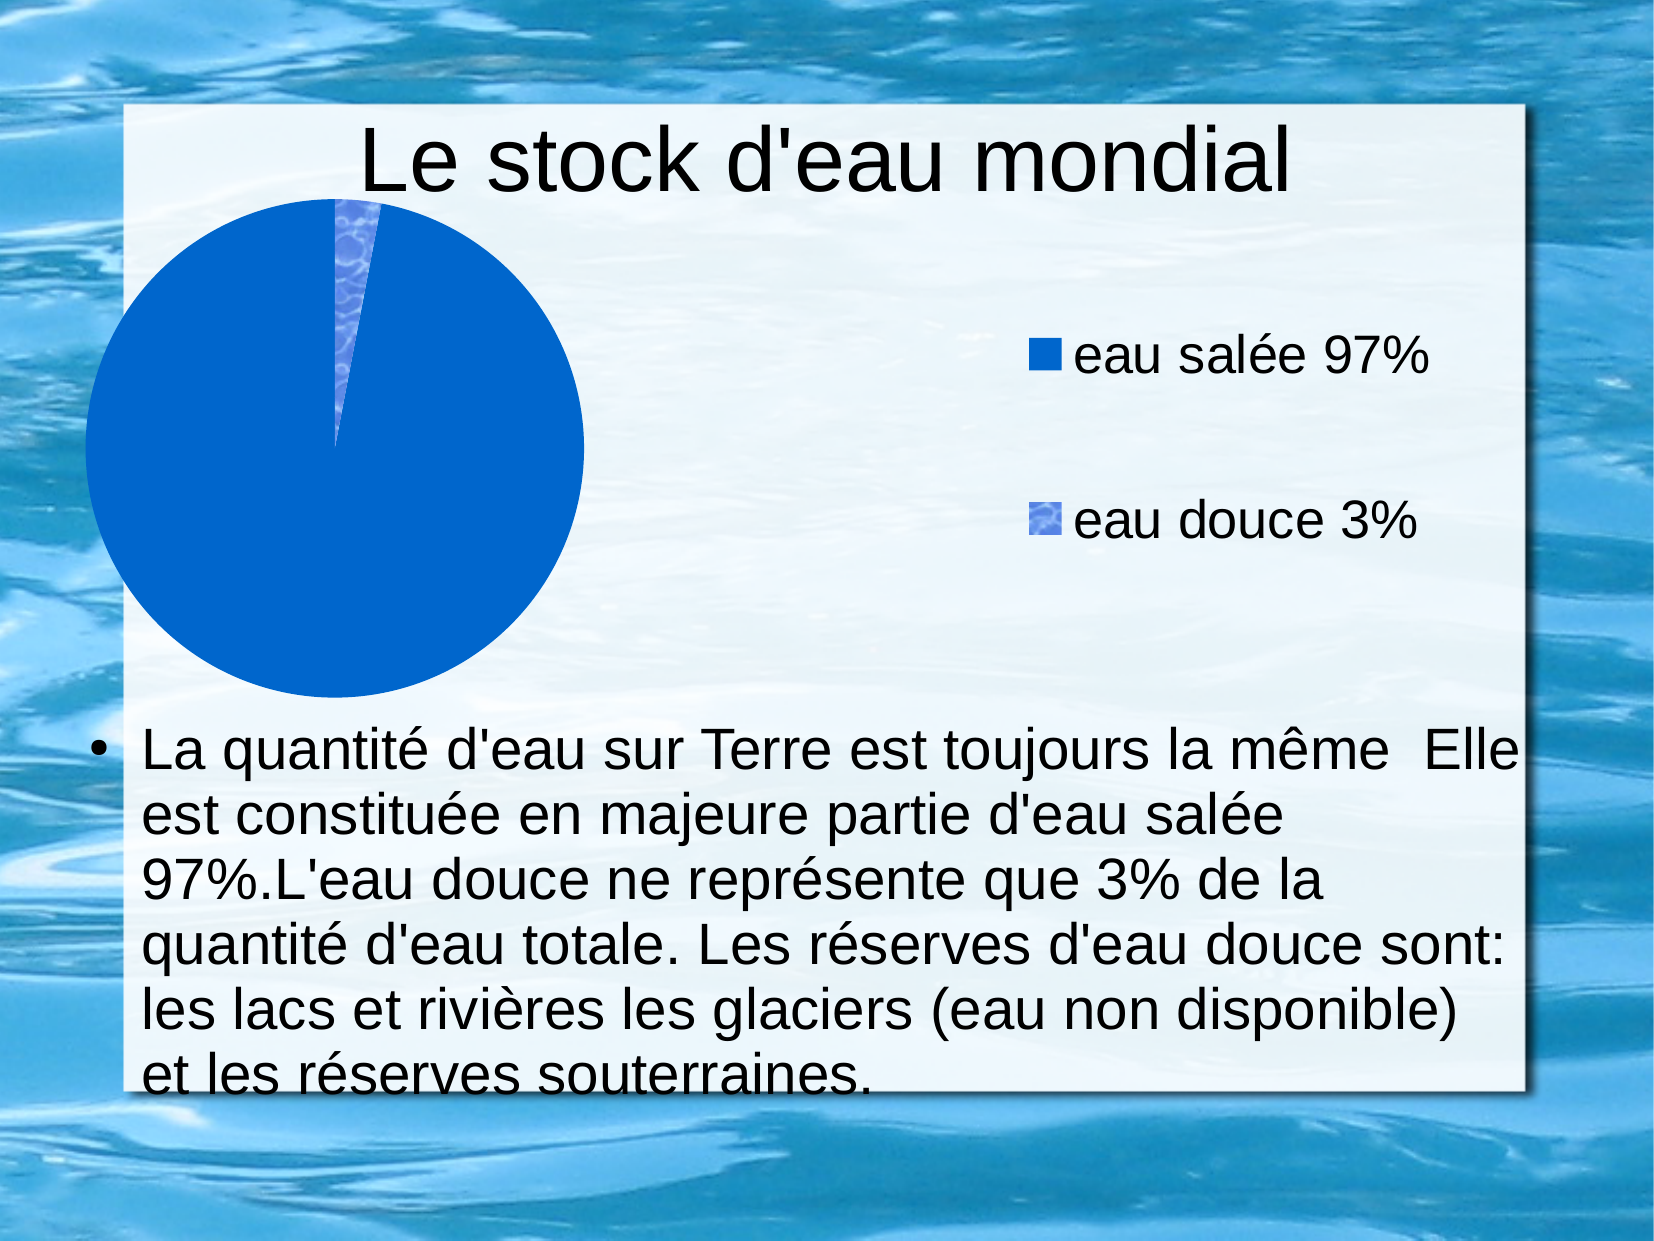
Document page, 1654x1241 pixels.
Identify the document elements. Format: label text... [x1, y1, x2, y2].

chart [0, 160, 1512, 709]
list La quantité d'eau sur Terre est toujours la même Elle est constituée en majeure partie d'eau salée 97%.L'eau douce ne représente que 3% de la quantité d'eau totale. Les réserves d'eau douce sont: les lacs et rivières les glaciers (eau non disponible) et les réserves souterraines. [70, 716, 1526, 1106]
picture [0, 0, 1654, 1241]
title Le stock d'eau mondial [147, 70, 1506, 160]
